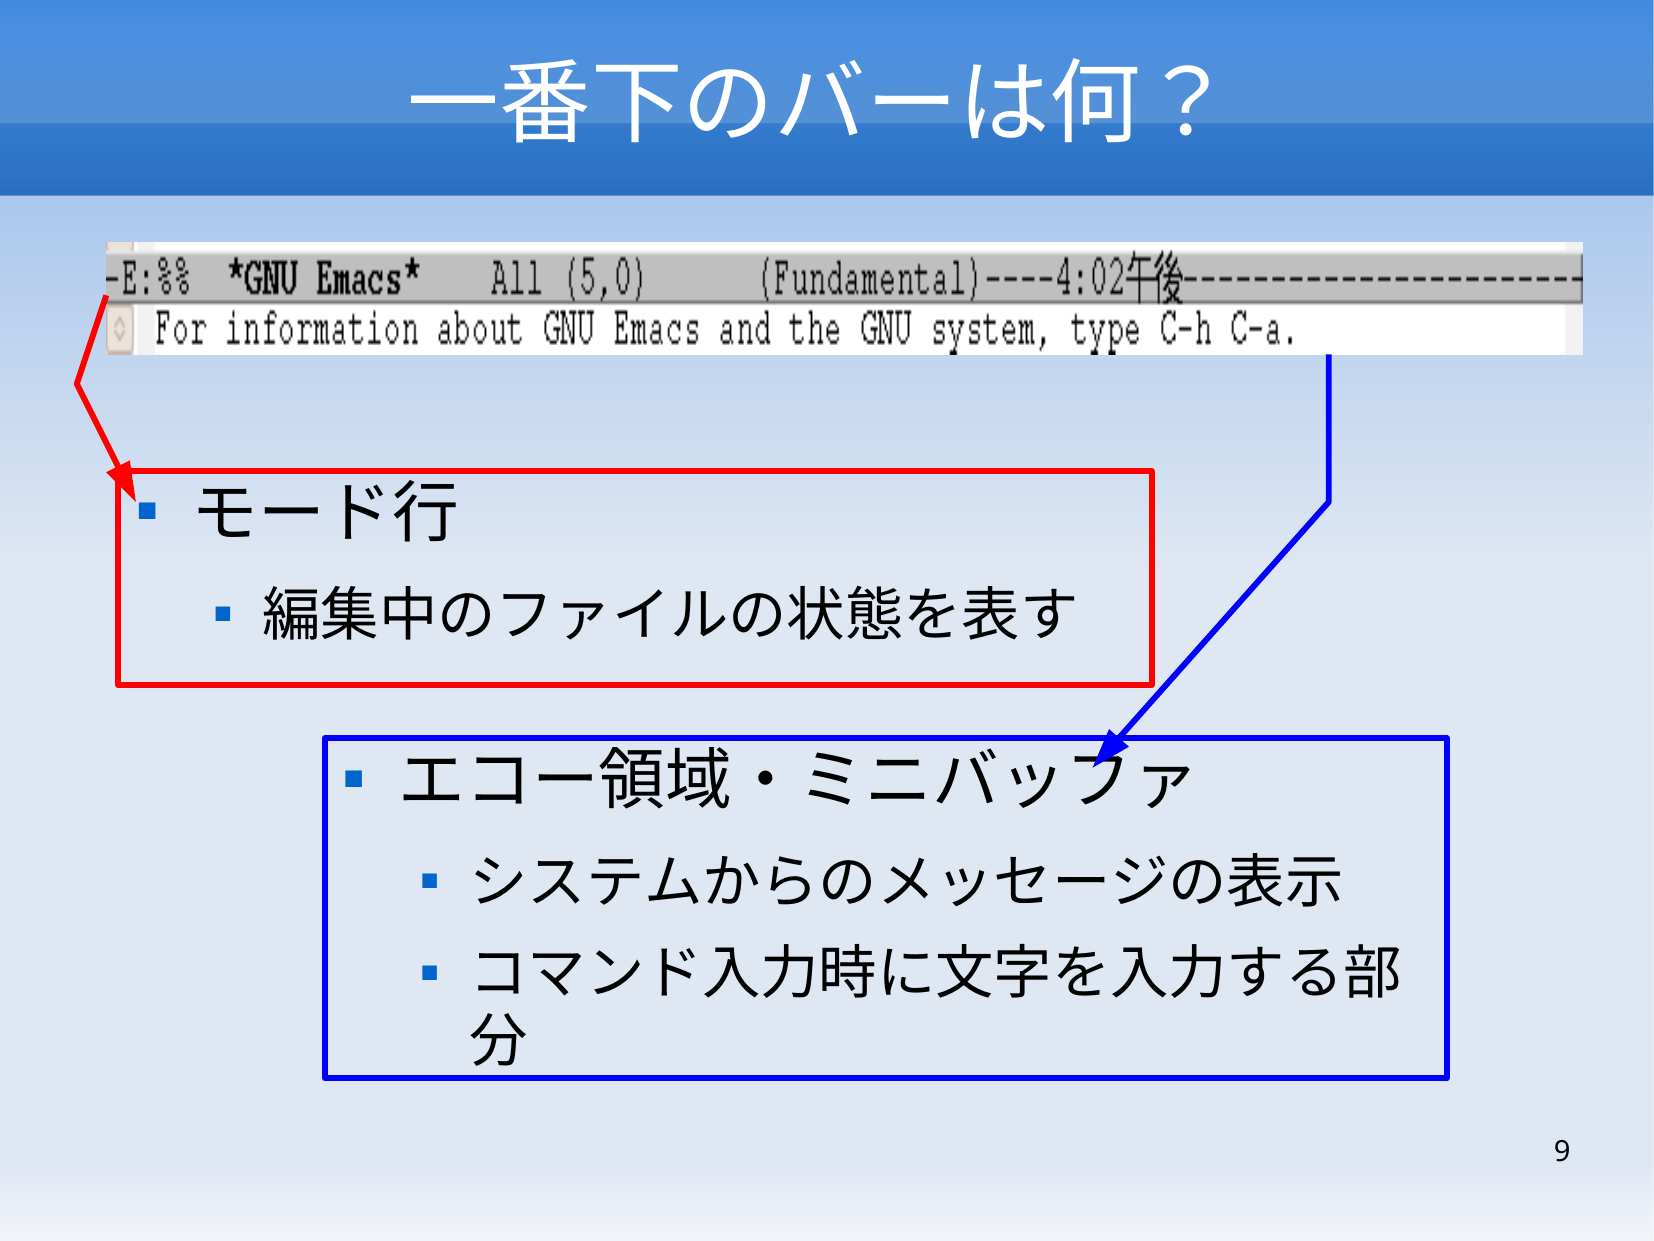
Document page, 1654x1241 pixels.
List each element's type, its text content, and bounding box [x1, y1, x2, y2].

list エコー領域・ミニバッファ システムからのメッセージの表示 コマンド入力時に文字を入力する部分 [324, 738, 1447, 1011]
title 一番下のバーは何？ [76, 7, 1565, 200]
list モード行 編集中のファイルの状態を表す [118, 471, 1152, 686]
picture [0, 0, 1654, 1241]
